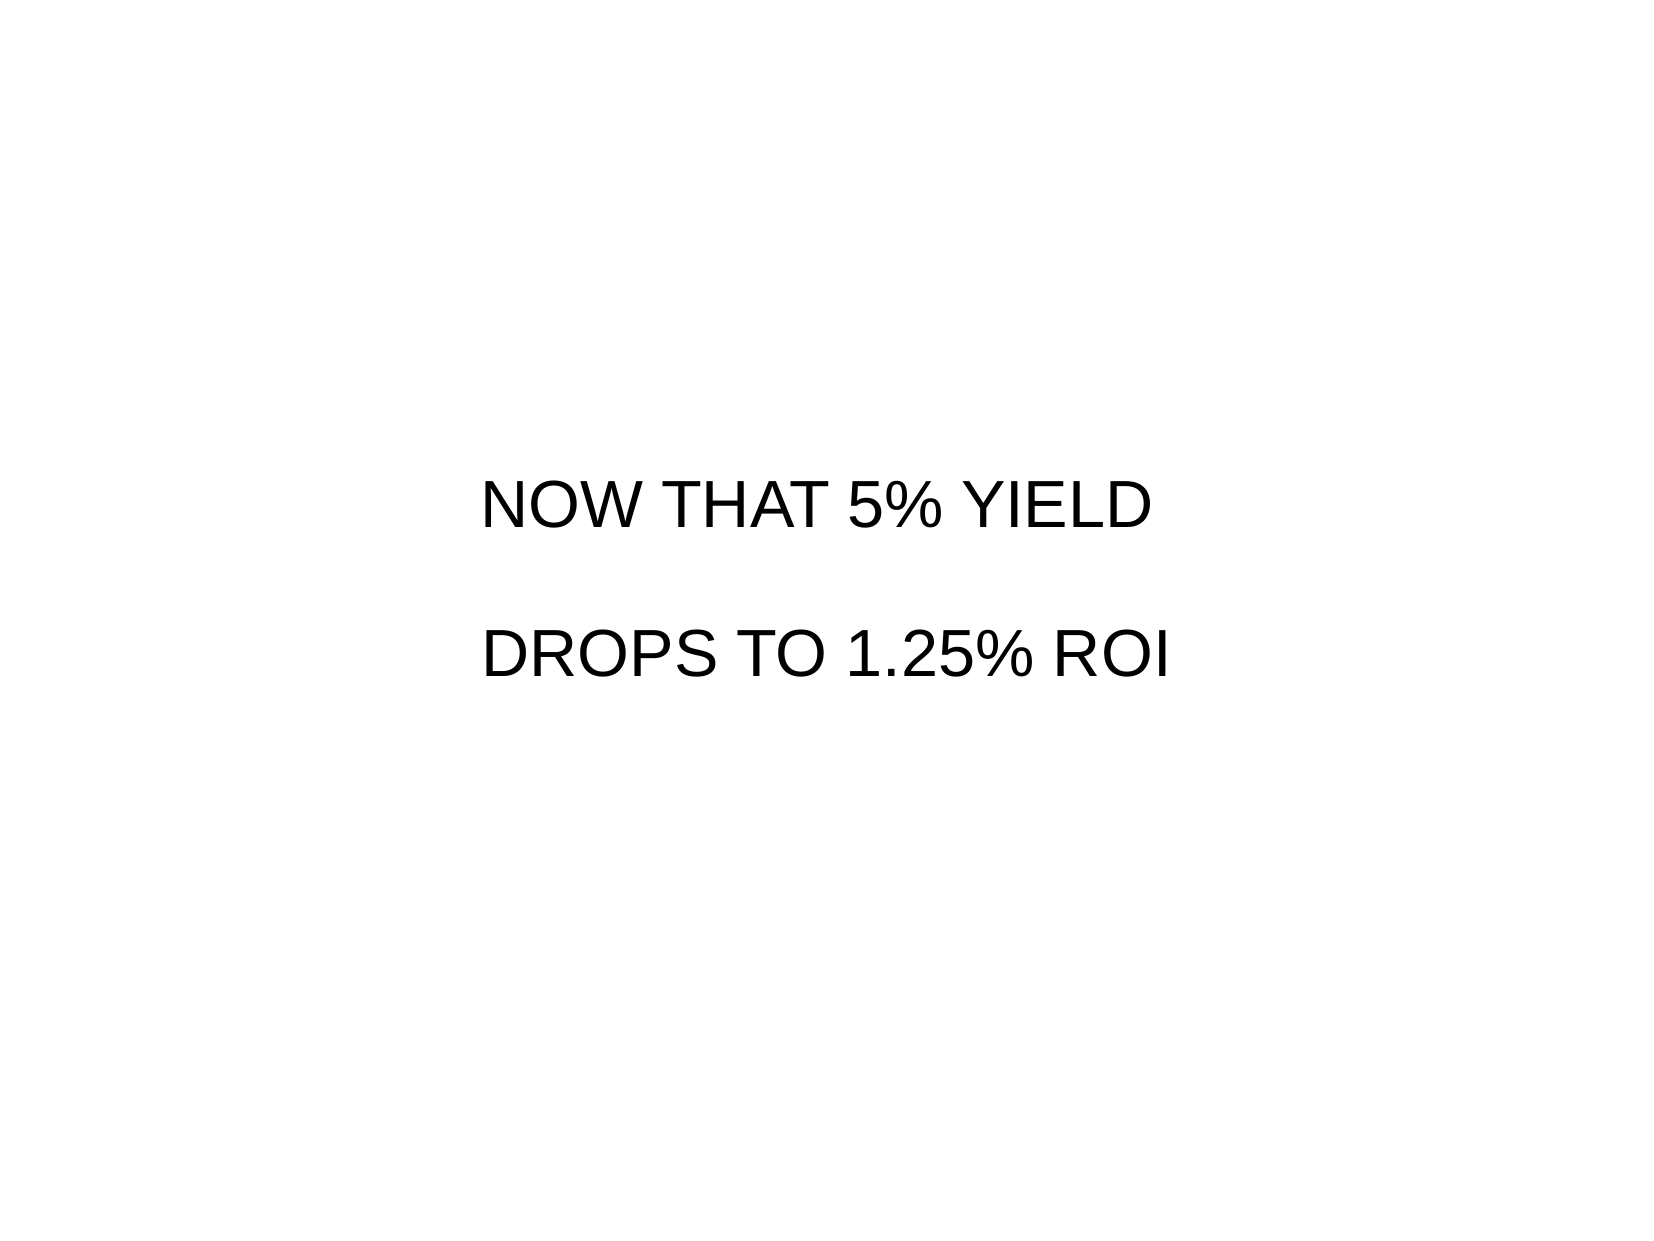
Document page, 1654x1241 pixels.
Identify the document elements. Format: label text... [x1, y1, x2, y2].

subtitle NOW THAT 5% YIELD DROPS TO 1.25% ROI [82, 49, 1571, 1109]
